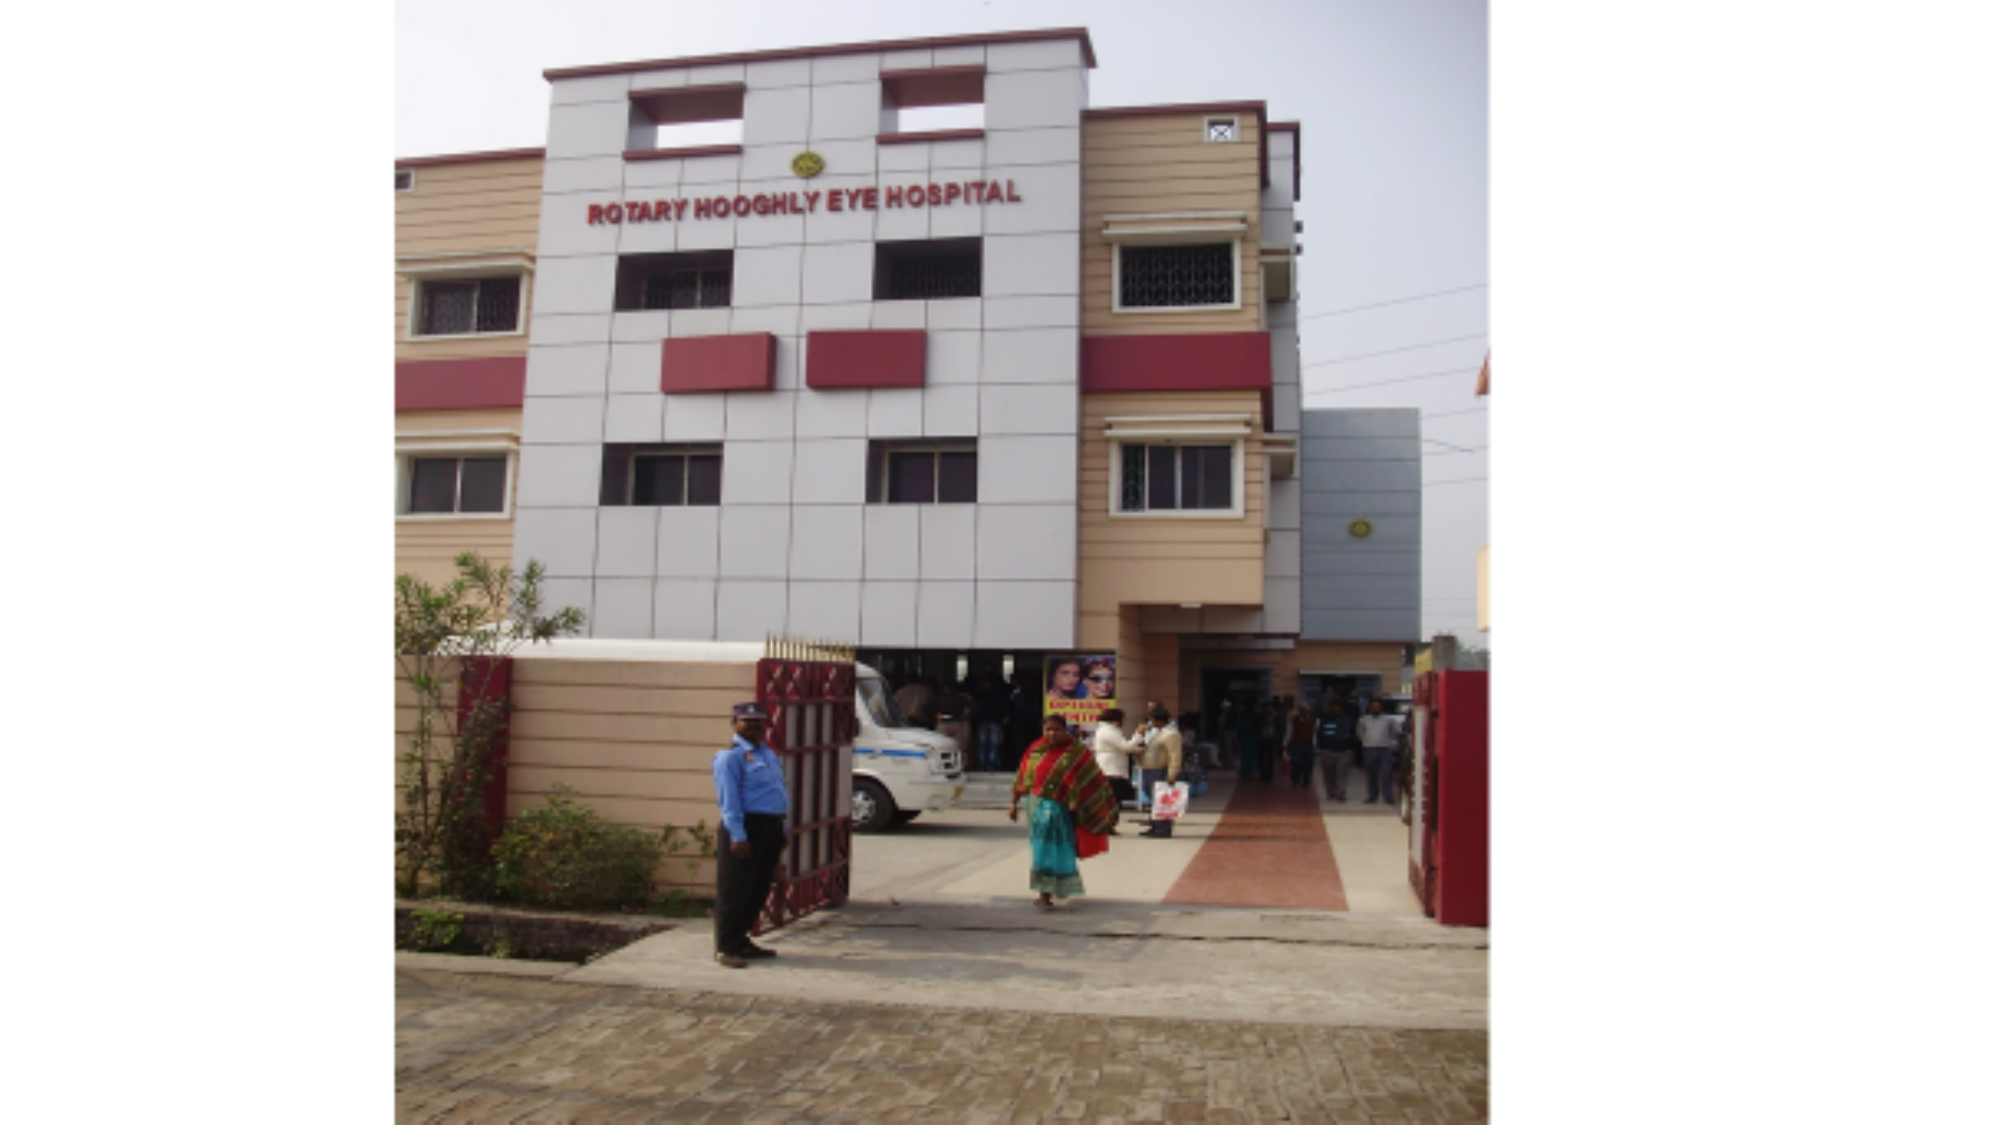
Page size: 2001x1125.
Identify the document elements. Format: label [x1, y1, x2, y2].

picture [116, 0, 1696, 1125]
